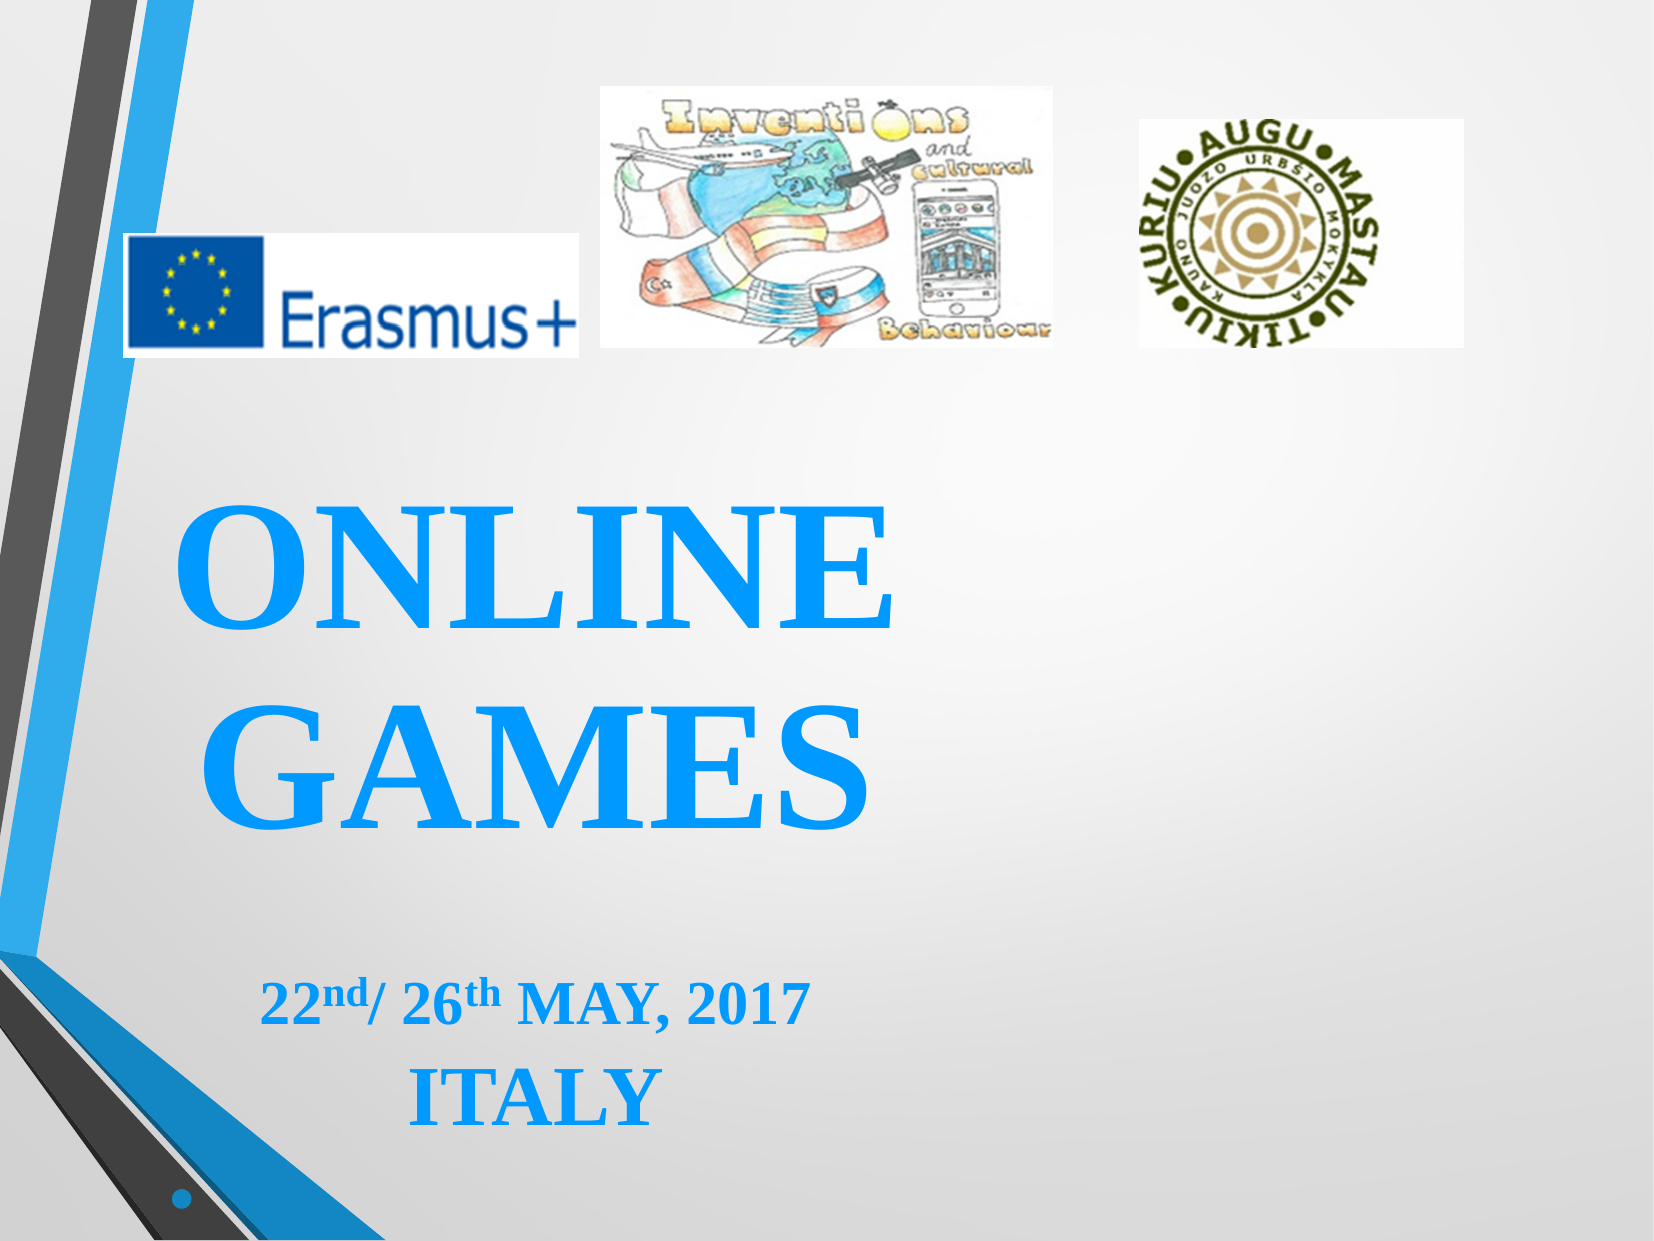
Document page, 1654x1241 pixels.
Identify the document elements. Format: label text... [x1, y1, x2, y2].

picture [123, 233, 579, 358]
list ONLINE GAMES 22nd/ 26th MAY, 2017 ITALY [154, 460, 1499, 1241]
picture [600, 86, 1053, 348]
picture [1139, 119, 1464, 348]
